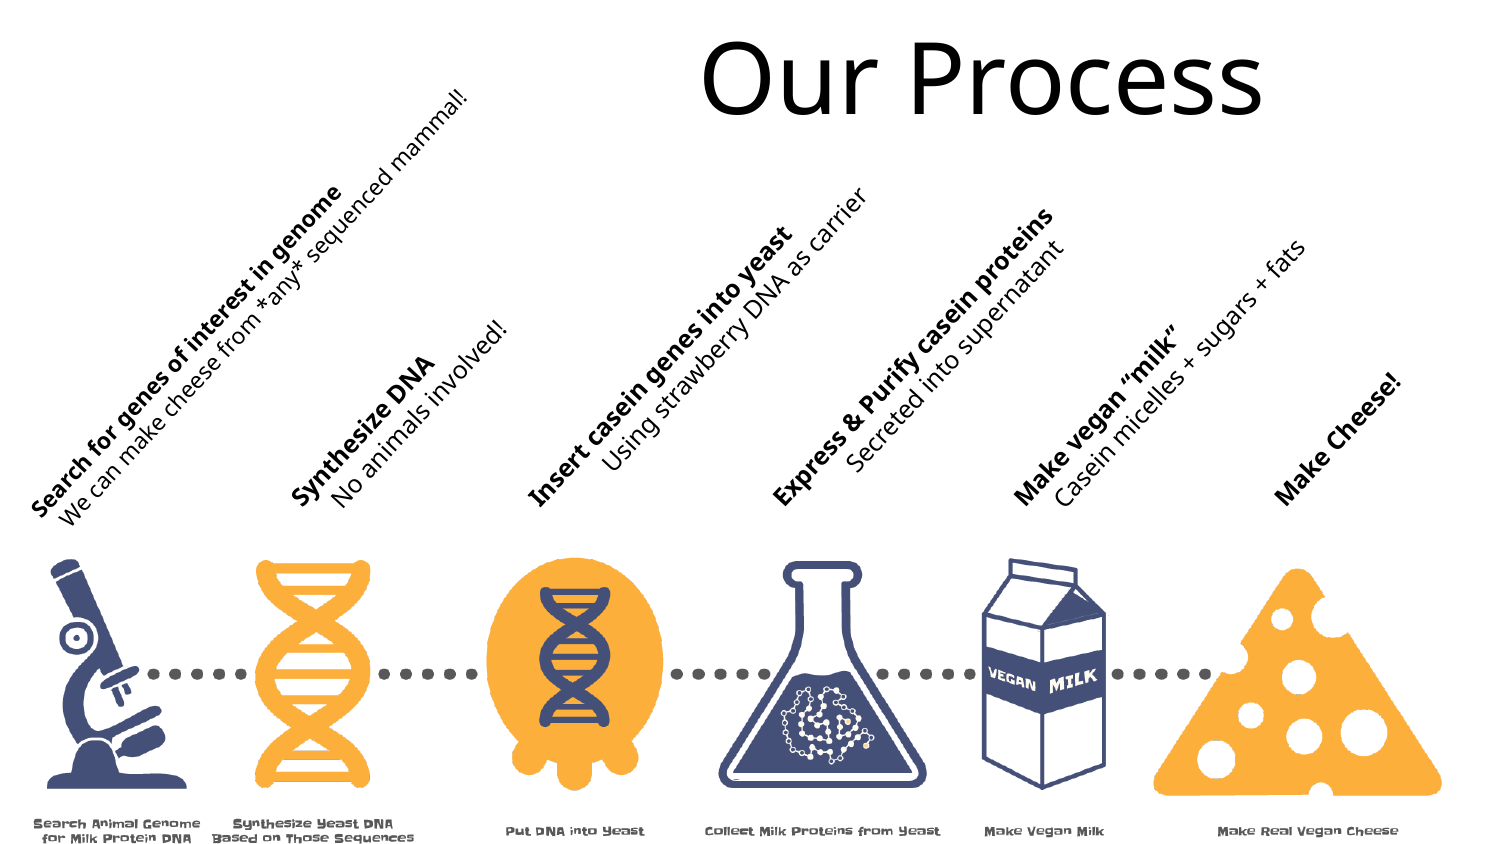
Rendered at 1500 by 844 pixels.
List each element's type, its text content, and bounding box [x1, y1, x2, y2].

text_box Insert casein genes into yeast Using strawberry DNA as carrier [500, 136, 949, 552]
text_box Make Cheese! [1246, 218, 1500, 552]
text_box Express & Purify casein proteins Secreted into supernatant [744, 136, 1193, 552]
picture [7, 541, 1459, 844]
text_box Make vegan “milk” Casein micelles + sugars + fats [985, 136, 1434, 552]
text_box Our Process [465, 0, 1500, 136]
text_box Synthesize DNA No animals involved! [262, 136, 711, 552]
text_box Search for genes of interest in genome We can make cheese from *any* sequenced mammal! [3, 5, 465, 564]
